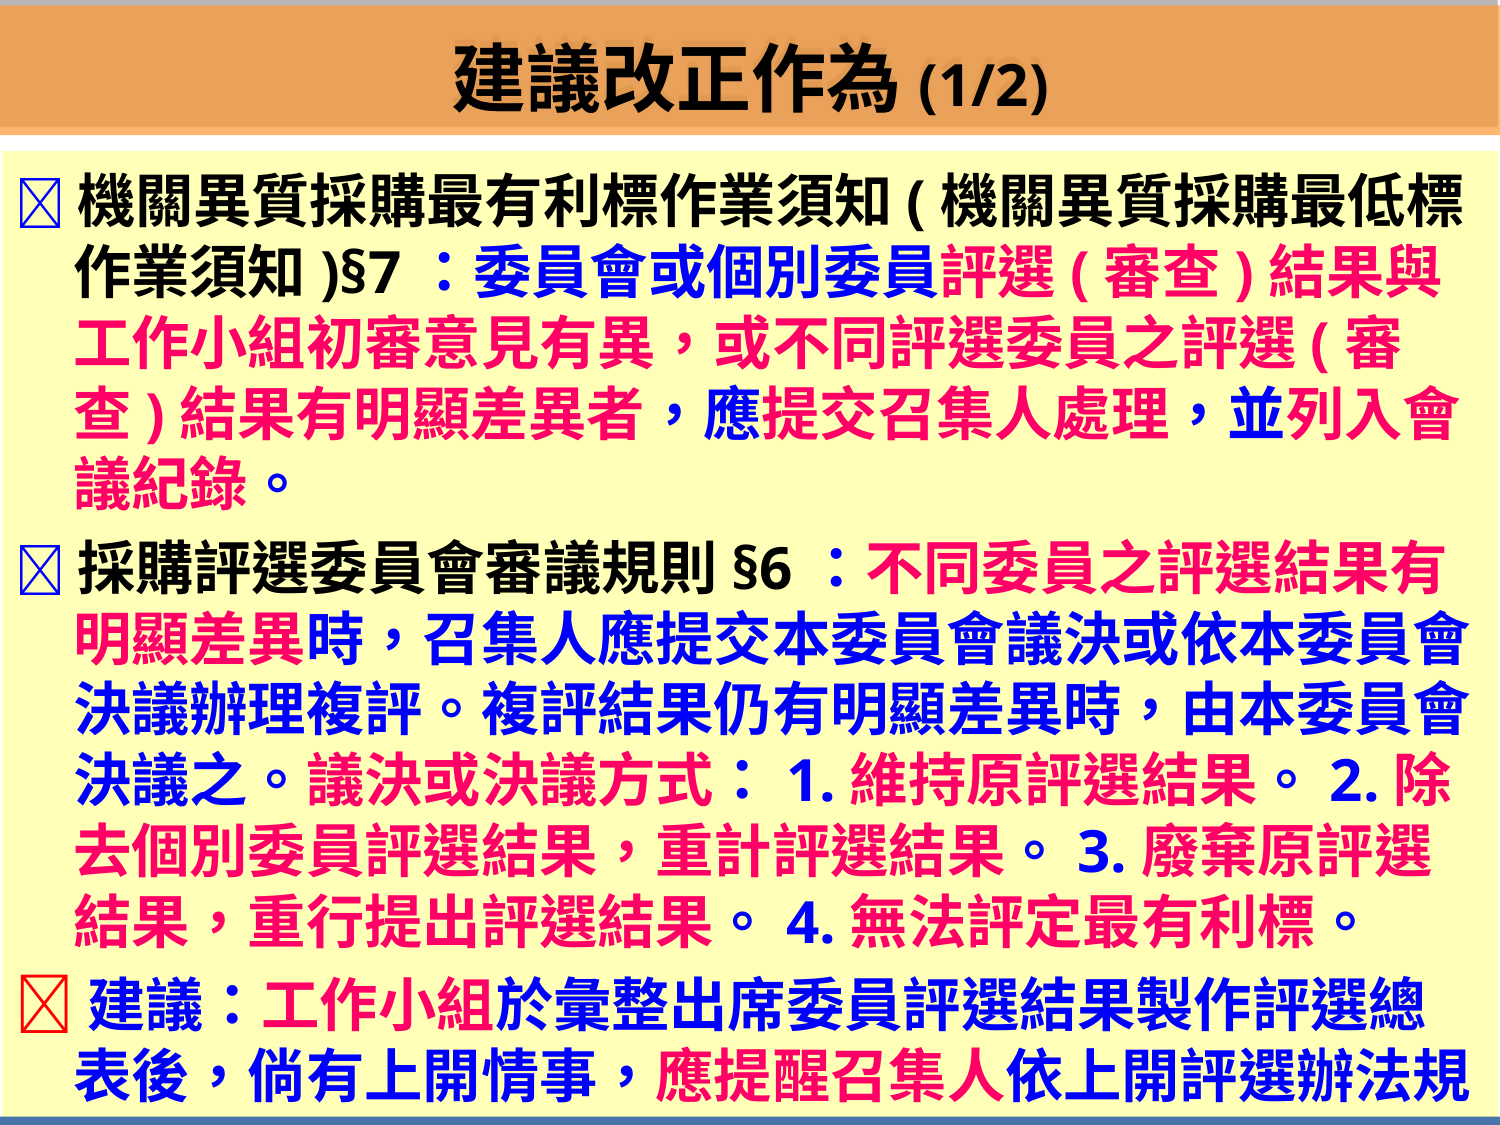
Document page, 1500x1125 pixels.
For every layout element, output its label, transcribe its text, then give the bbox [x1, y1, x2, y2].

text_box 建議改正作為(1/2) [0, 5, 1500, 136]
text_box 機關異質採購最有利標作業須知(機關異質採購最低標作業須知)§7：委員會或個別委員評選(審查)結果與工作小組初審意見有異，或不同評選委員之評選(審查)結果有明顯差異者，應提交召集人處理，並列入會議紀錄。 採購評選委員會審議規則§6：不同委員之評選結果有明顯差異時，召集人應提交本委員會議決或依本委員會決議辦理複評。複評結果仍有明顯差異時，由本委員會決議之。議決或決議方式：1.維持原評選結果。2.除去個別委員評選結果，重計評選結果。3.廢棄原評選結果，重行提出評選結果。4.無法評定最有利標。 建議：工作小組於彙整出席委員評選結果製作評選總表後，倘有上開情事，應提醒召集人依上開評選辦法規定處理。 [0, 148, 1500, 1116]
text_box [0, 1116, 1500, 1125]
